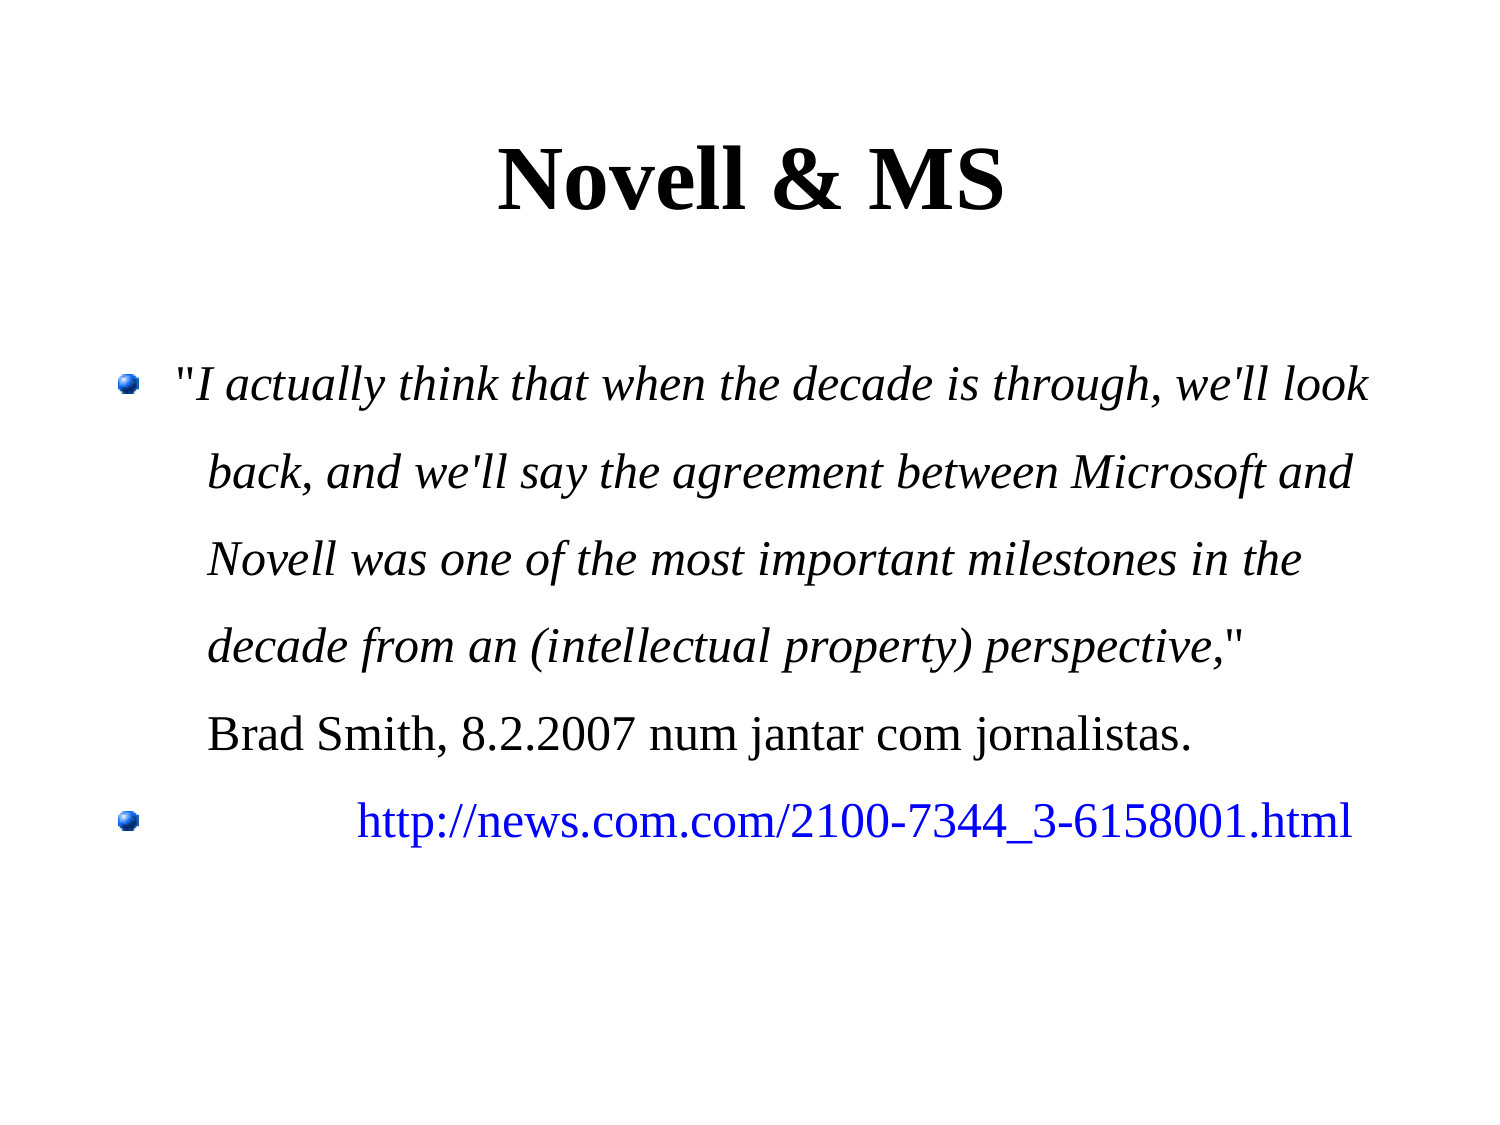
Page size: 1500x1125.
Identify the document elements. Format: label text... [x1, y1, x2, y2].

title Novell & MS [87, 52, 1416, 307]
text_box "I actually think that when the decade is through, we'll look back, and we'll say the agreement between Microsoft and Novell was one of the most important milestones in the decade from an (intellectual property) perspective," Brad Smith, 8.2.2007 num jantar com jornalistas. http://news.com.com/2100-7344_3-6158001.html [103, 316, 1421, 944]
